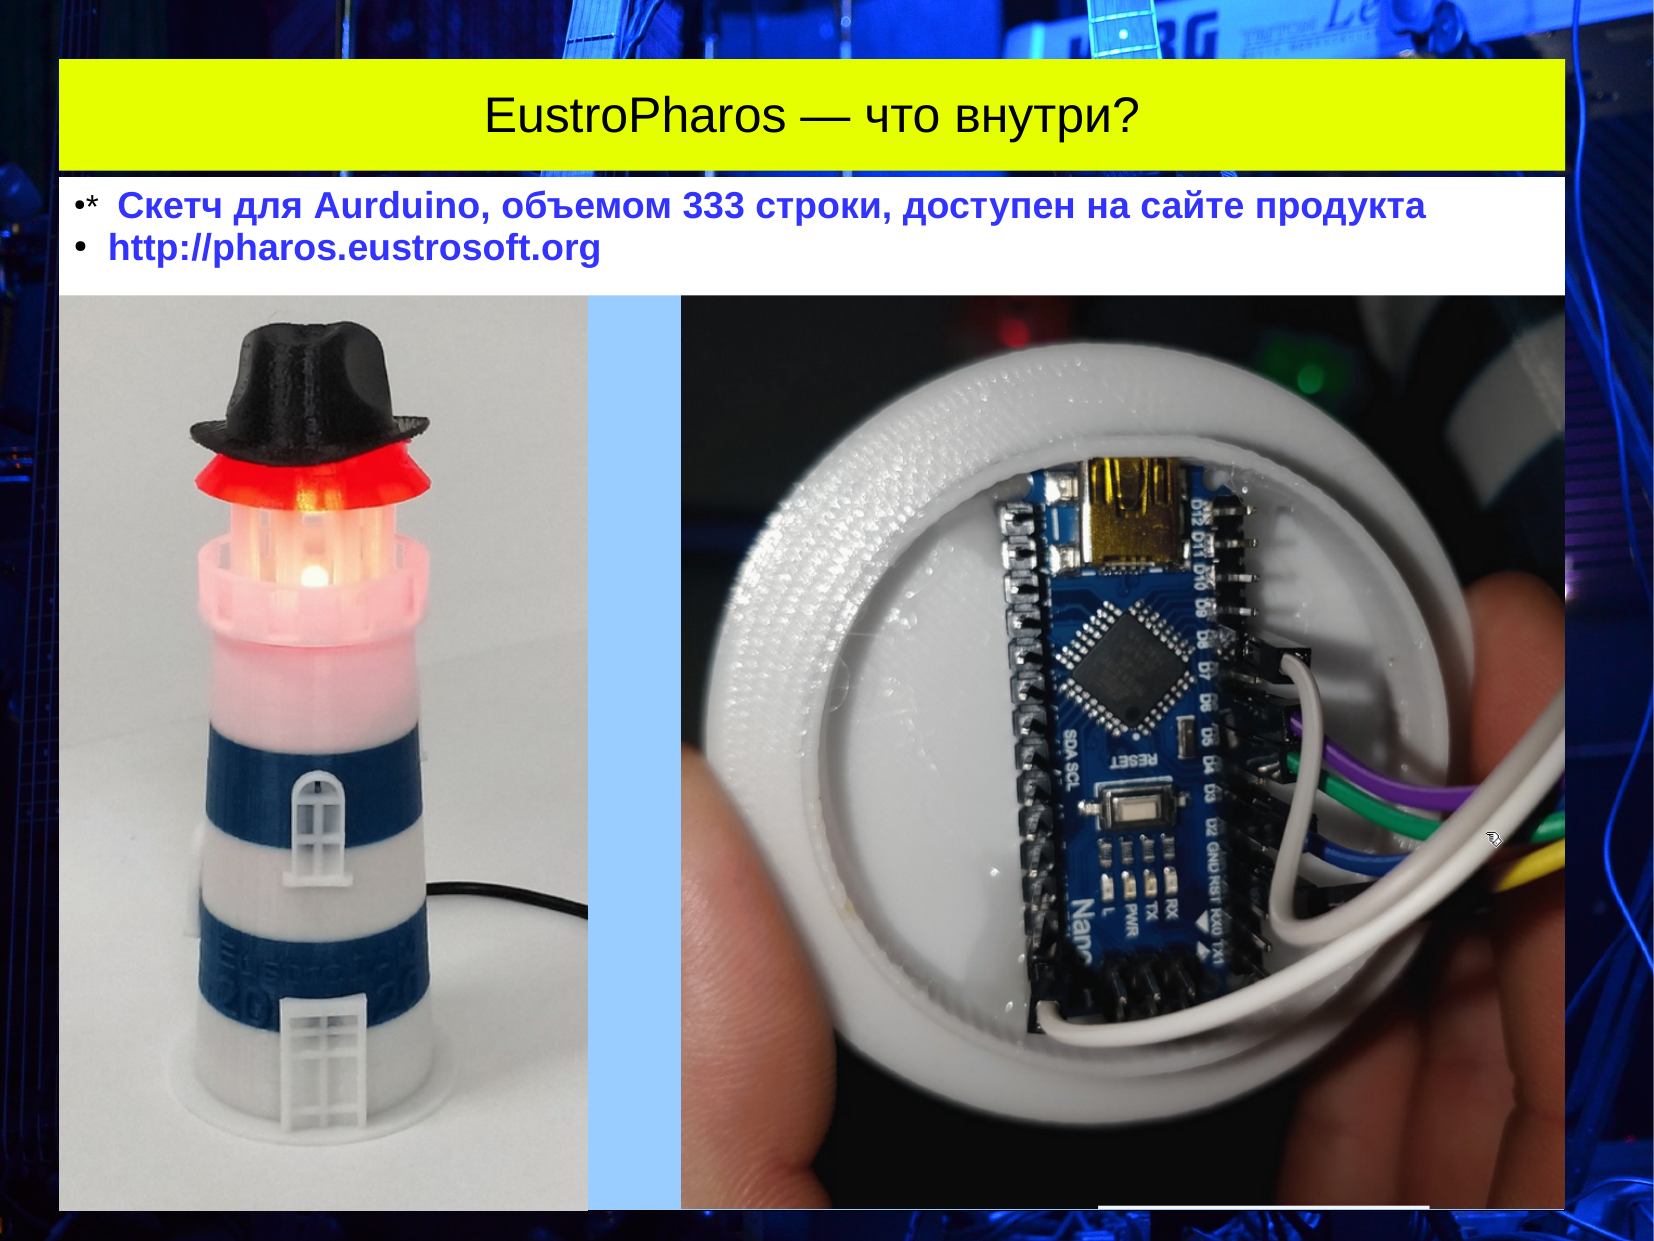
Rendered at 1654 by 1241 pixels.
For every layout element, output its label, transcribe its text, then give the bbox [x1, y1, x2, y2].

picture [0, 0, 1654, 1241]
text_box * Скетч для Aurduino, объемом 333 строки, доступен на сайте продукта http://pharos.eustrosoft.org [59, 177, 1565, 296]
text_box [588, 296, 1565, 1211]
title EustroPharos — что внутри? [59, 59, 1566, 171]
